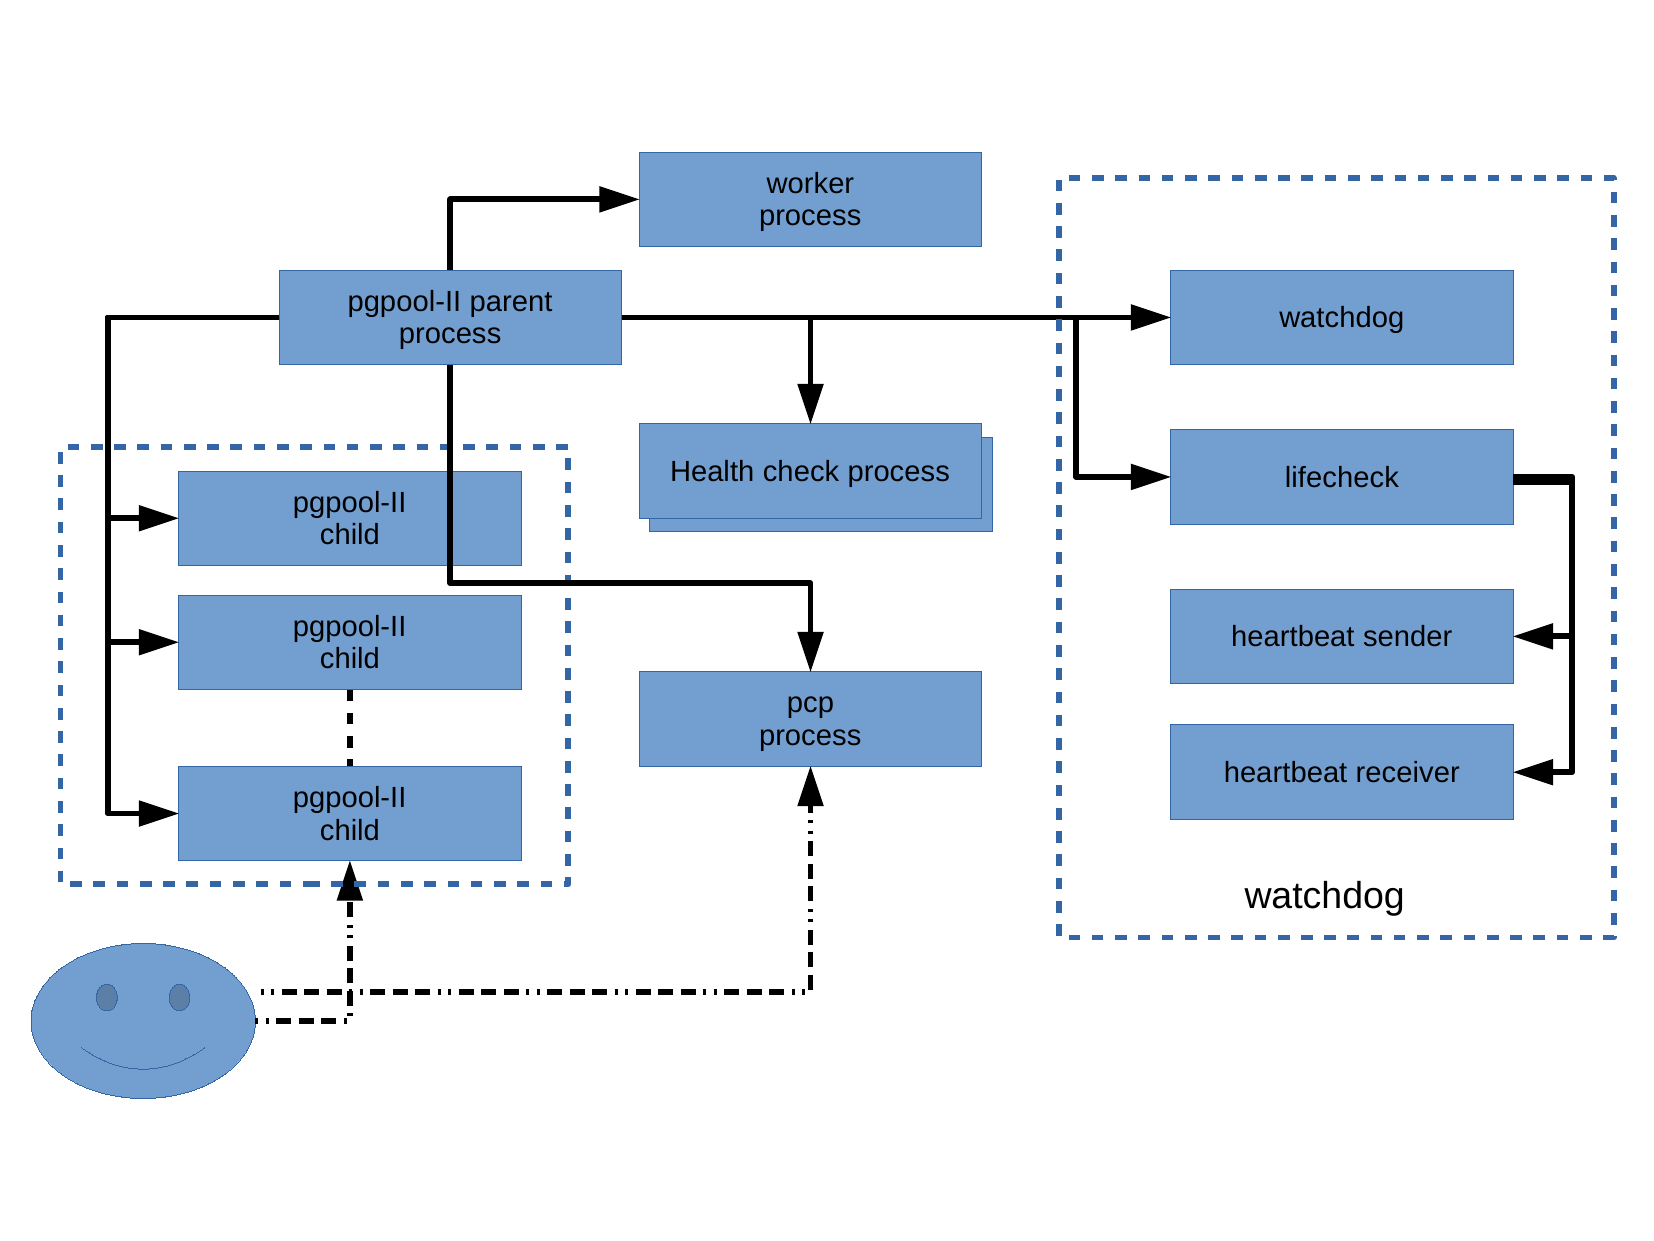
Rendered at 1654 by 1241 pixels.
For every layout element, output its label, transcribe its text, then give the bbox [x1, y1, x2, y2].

text_box Health check process [649, 437, 993, 532]
text_box worker process [639, 152, 982, 247]
text_box pcp process [639, 671, 982, 767]
text_box heartbeat sender [1170, 589, 1514, 684]
text_box pgpool-II child [178, 766, 522, 861]
text_box heartbeat receiver [1170, 724, 1514, 820]
text_box watchdog [1170, 270, 1514, 365]
text_box pgpool-II parent process [279, 270, 622, 365]
text_box pgpool-II child [453, 471, 522, 566]
text_box [31, 943, 256, 1099]
text_box lifecheck [1170, 429, 1514, 525]
text_box pgpool-II child [178, 595, 522, 690]
text_box watchdog [1229, 866, 1432, 924]
text_box Health check process [639, 423, 982, 519]
text_box pgpool-II child [178, 471, 447, 566]
